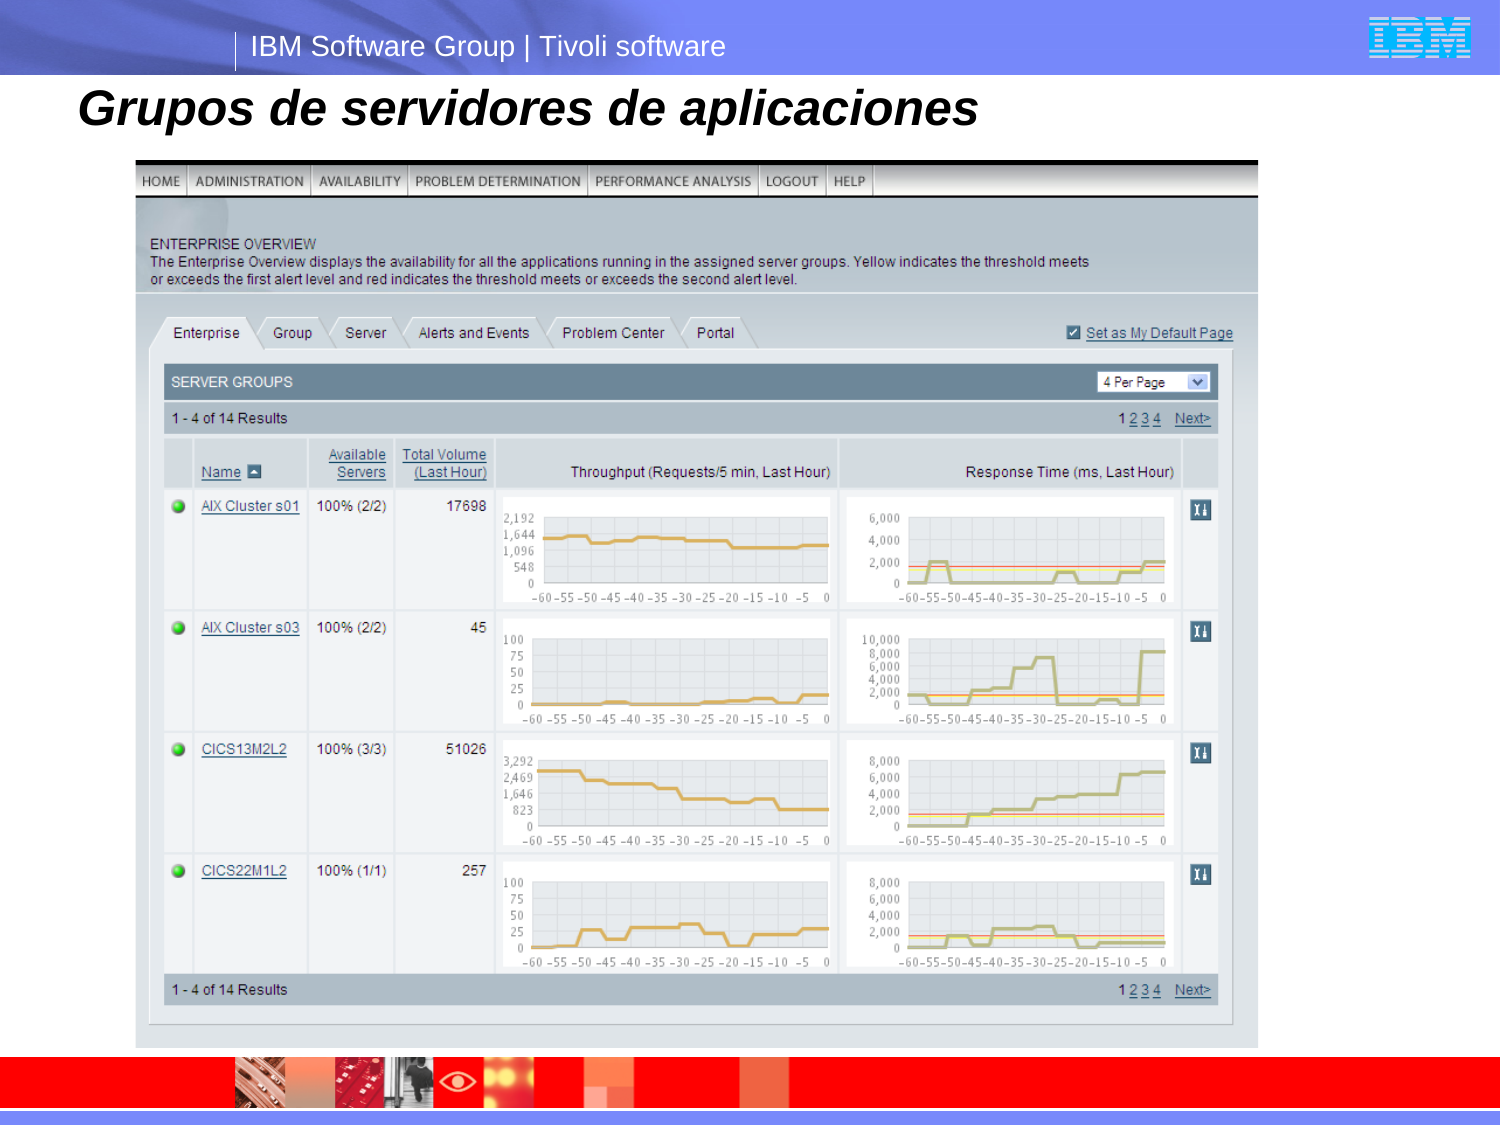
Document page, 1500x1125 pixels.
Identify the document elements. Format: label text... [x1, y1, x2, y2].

picture [0, 0, 1500, 75]
picture [135, 160, 1259, 1048]
title Grupos de servidores de aplicaciones [62, 75, 1416, 157]
picture [0, 1057, 1500, 1108]
